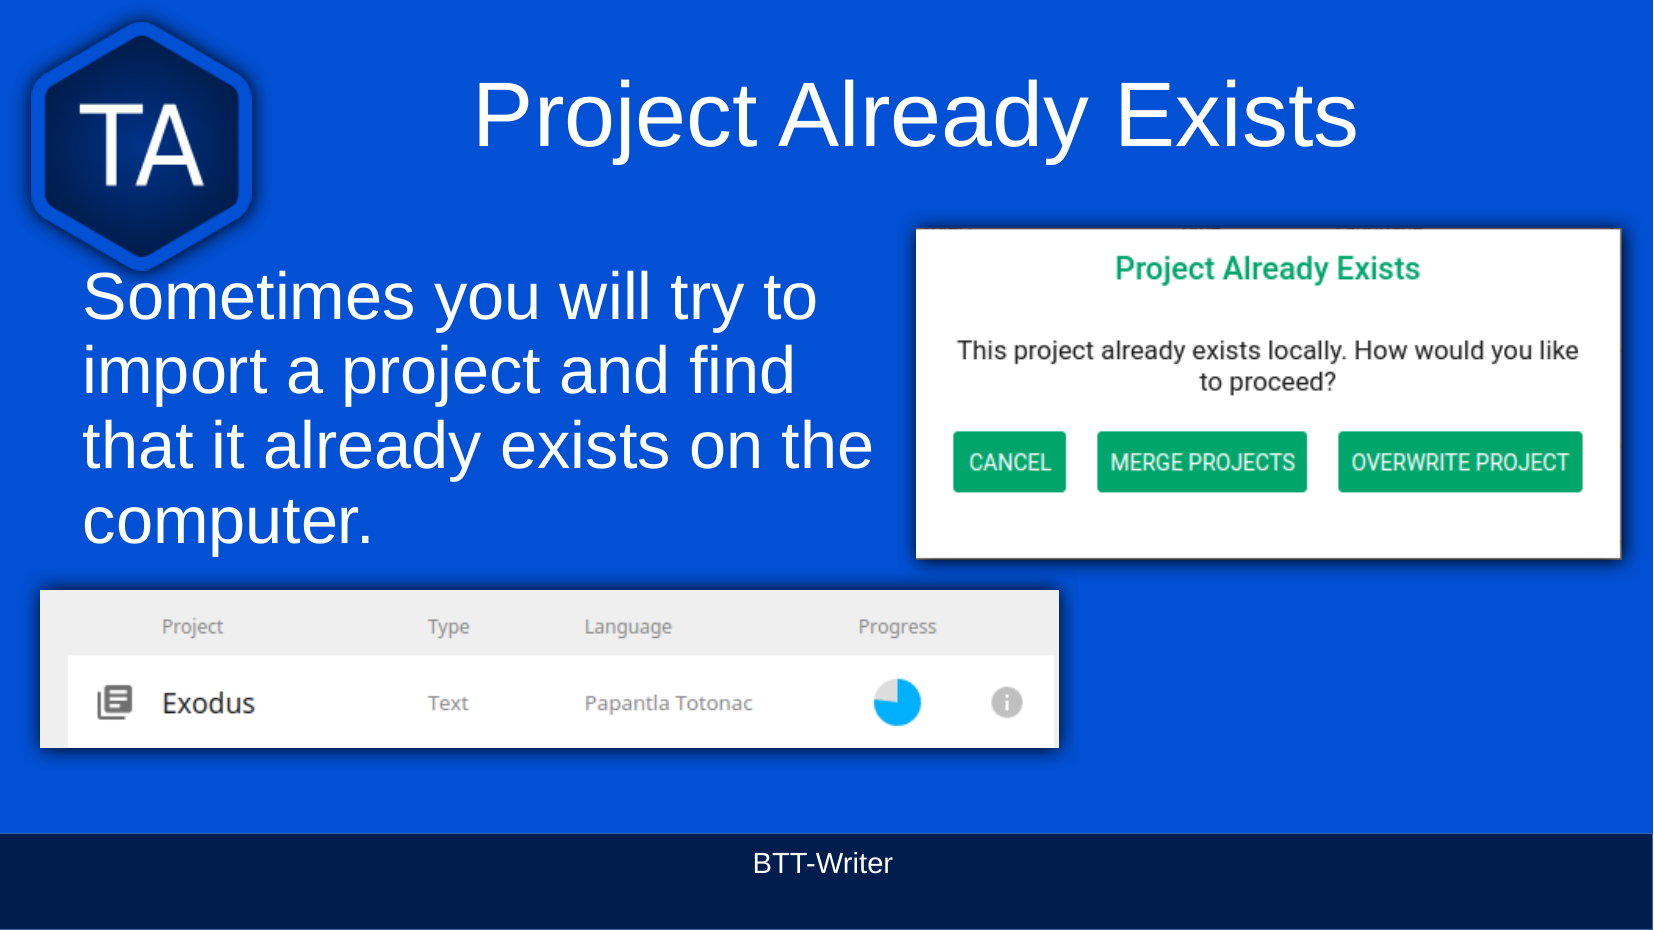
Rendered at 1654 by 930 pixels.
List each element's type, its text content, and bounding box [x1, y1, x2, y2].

title Project Already Exists [263, 37, 1571, 193]
picture [40, 590, 1059, 748]
picture [916, 228, 1622, 560]
picture [31, 22, 252, 271]
list Sometimes you will try to import a project and find that it already exists on the computer. [82, 258, 897, 564]
